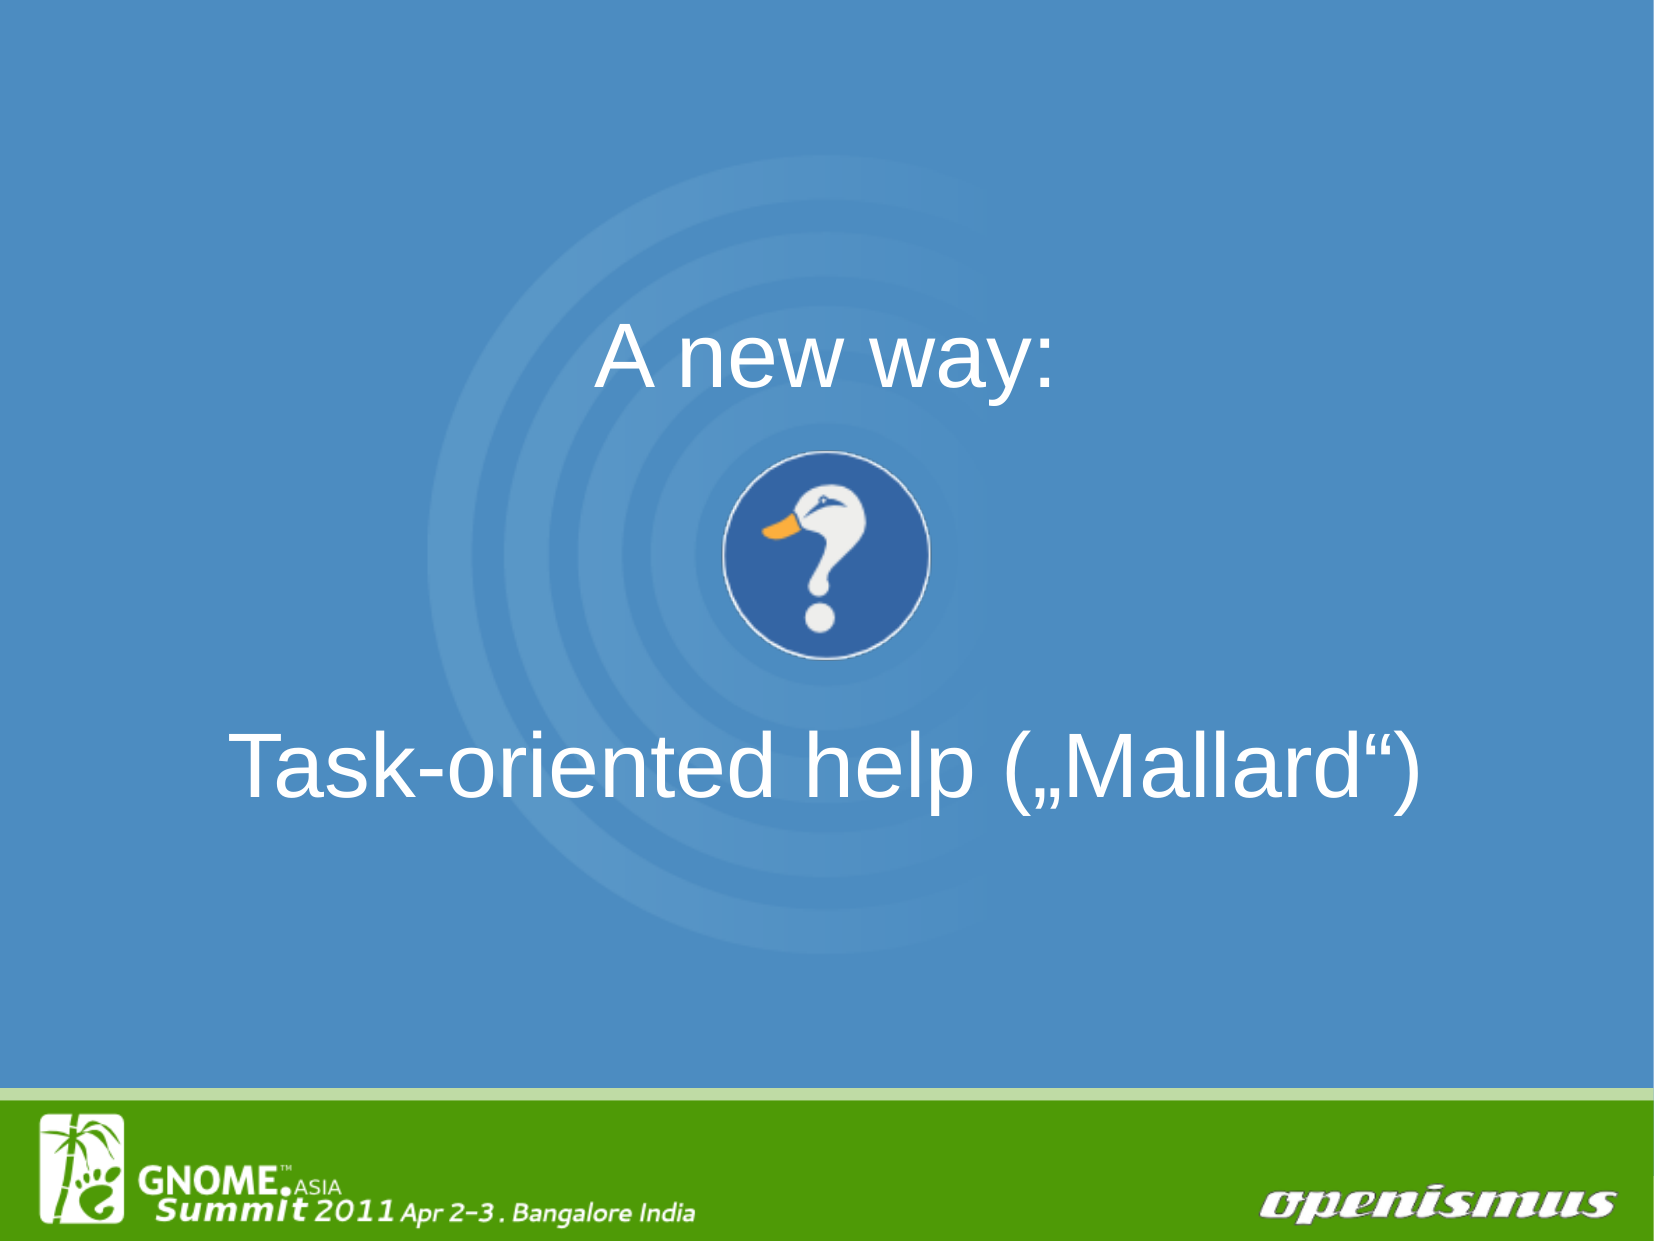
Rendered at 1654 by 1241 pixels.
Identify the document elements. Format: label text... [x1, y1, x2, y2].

title A new way: Task-oriented help („Mallard“) [82, 304, 1571, 817]
picture [0, 0, 1654, 1241]
